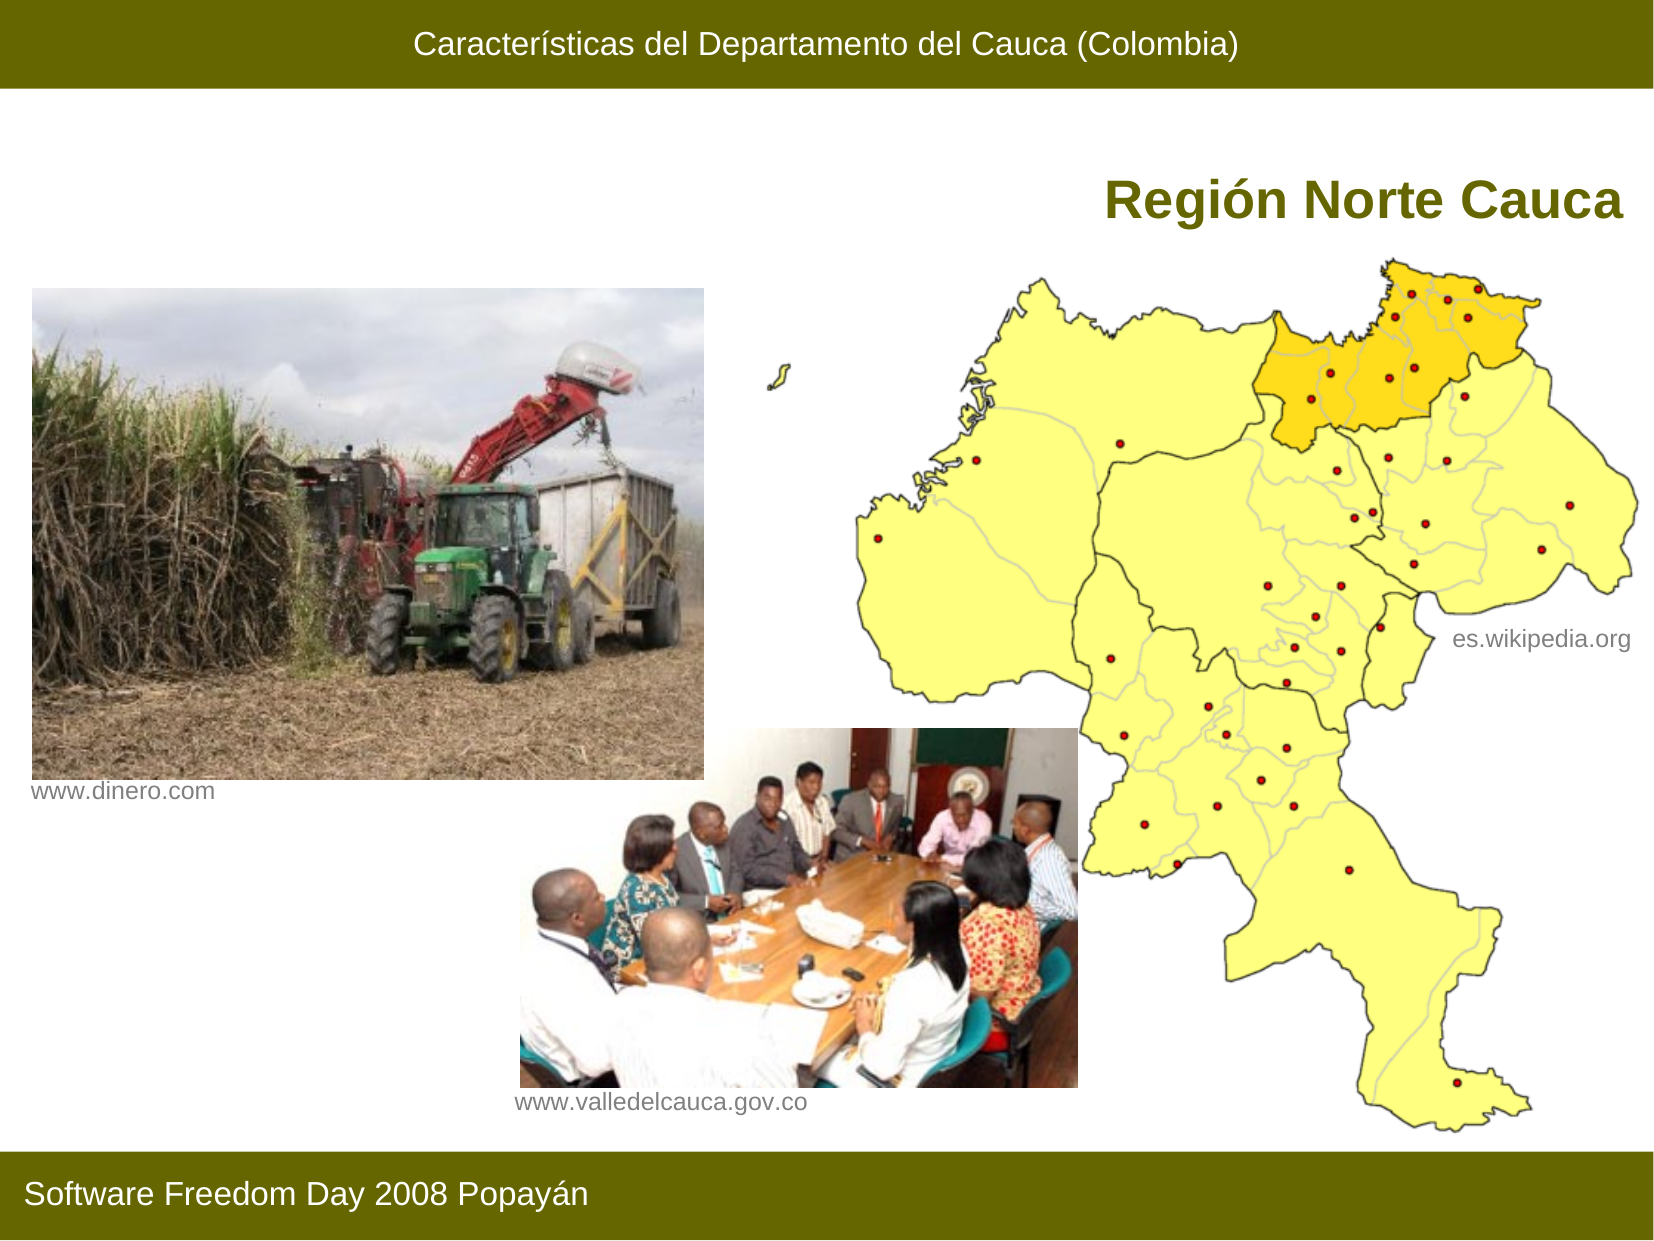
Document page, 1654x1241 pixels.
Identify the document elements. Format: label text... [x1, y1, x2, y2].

text_box www.dinero.com [30, 776, 213, 1048]
title Región Norte Cauca [147, 147, 1625, 252]
text_box es.wikipedia.org [1452, 624, 1630, 653]
text_box www.valledelcauca.gov.co [514, 1088, 804, 1117]
picture [32, 252, 1650, 1139]
